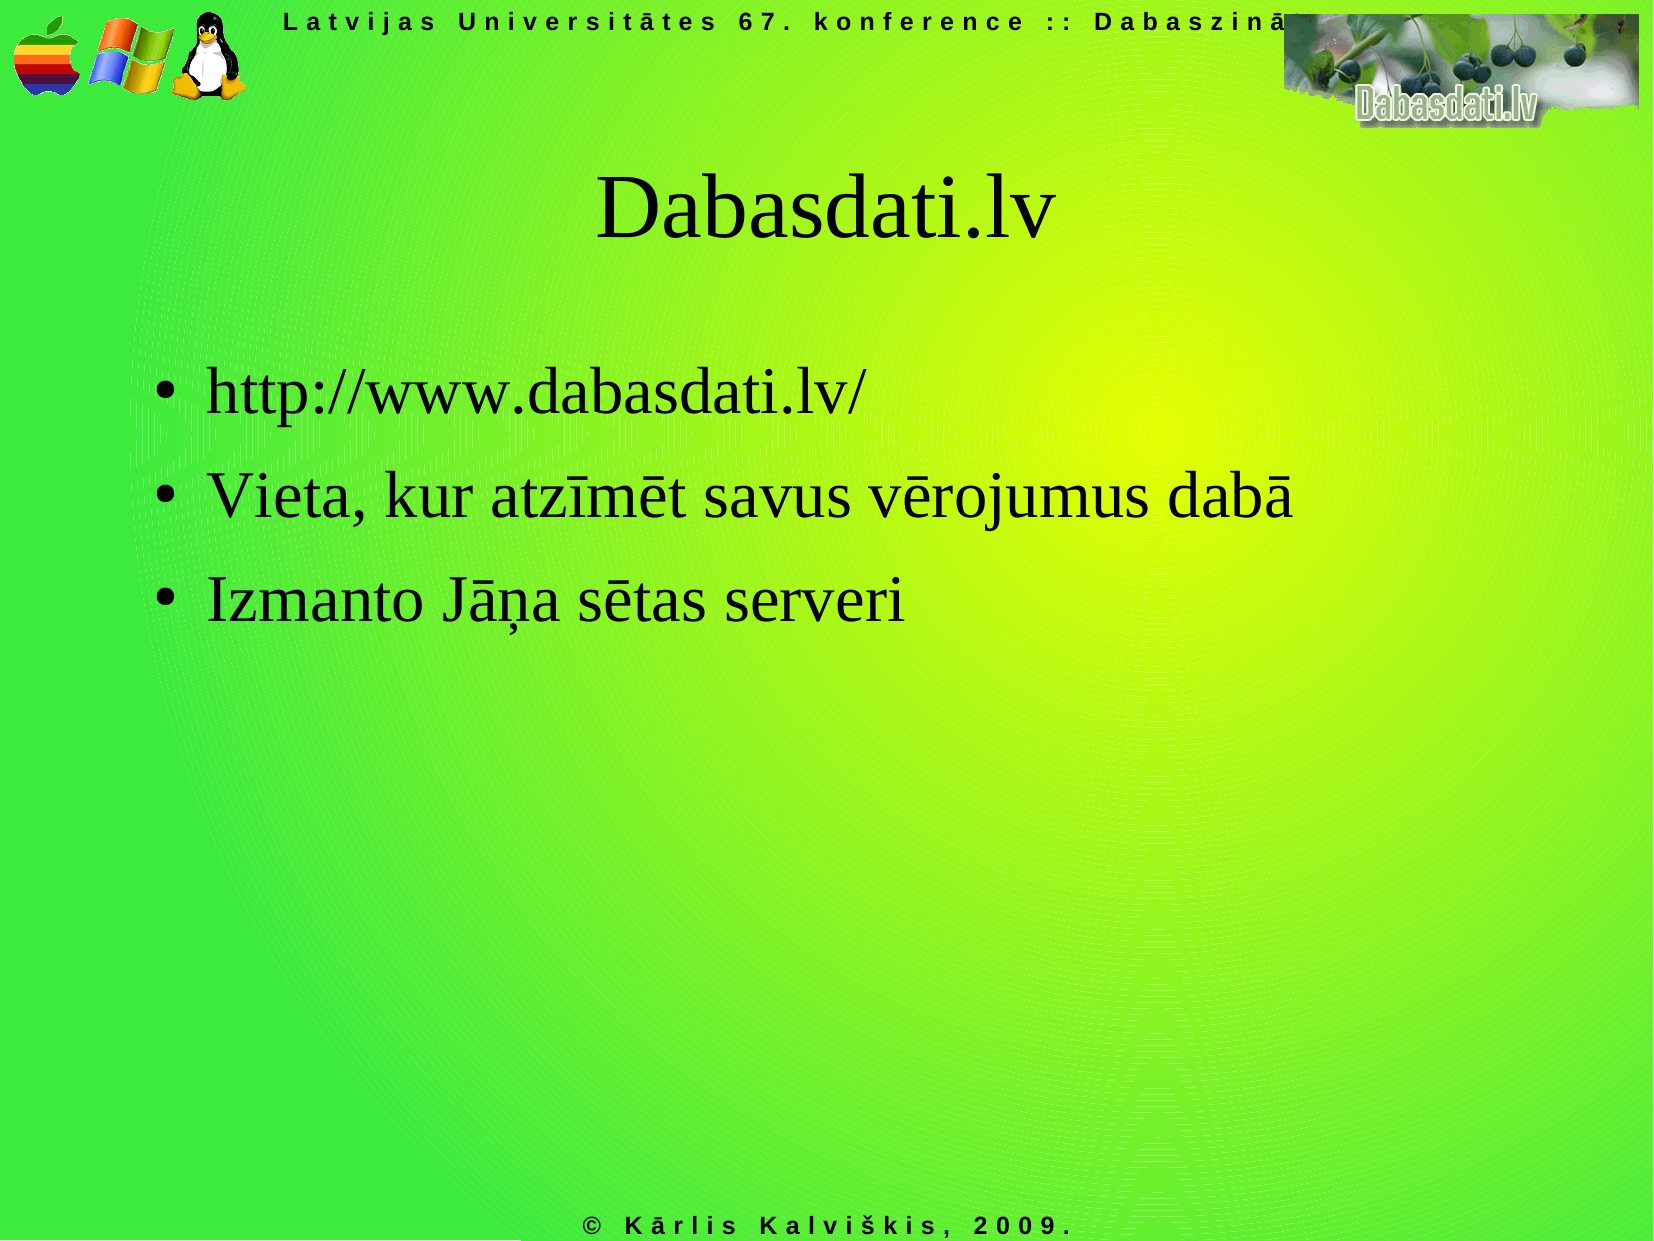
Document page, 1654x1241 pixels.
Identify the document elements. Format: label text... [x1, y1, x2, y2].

title Dabasdati.lv [118, 88, 1536, 325]
picture [1284, 14, 1639, 128]
picture [88, 12, 246, 94]
list http://www.dabasdati.lv/ Vieta, kur atzīmēt savus vērojumus dabā Izmanto Jāņa sētas serveri [118, 354, 1536, 1182]
picture [14, 16, 80, 96]
